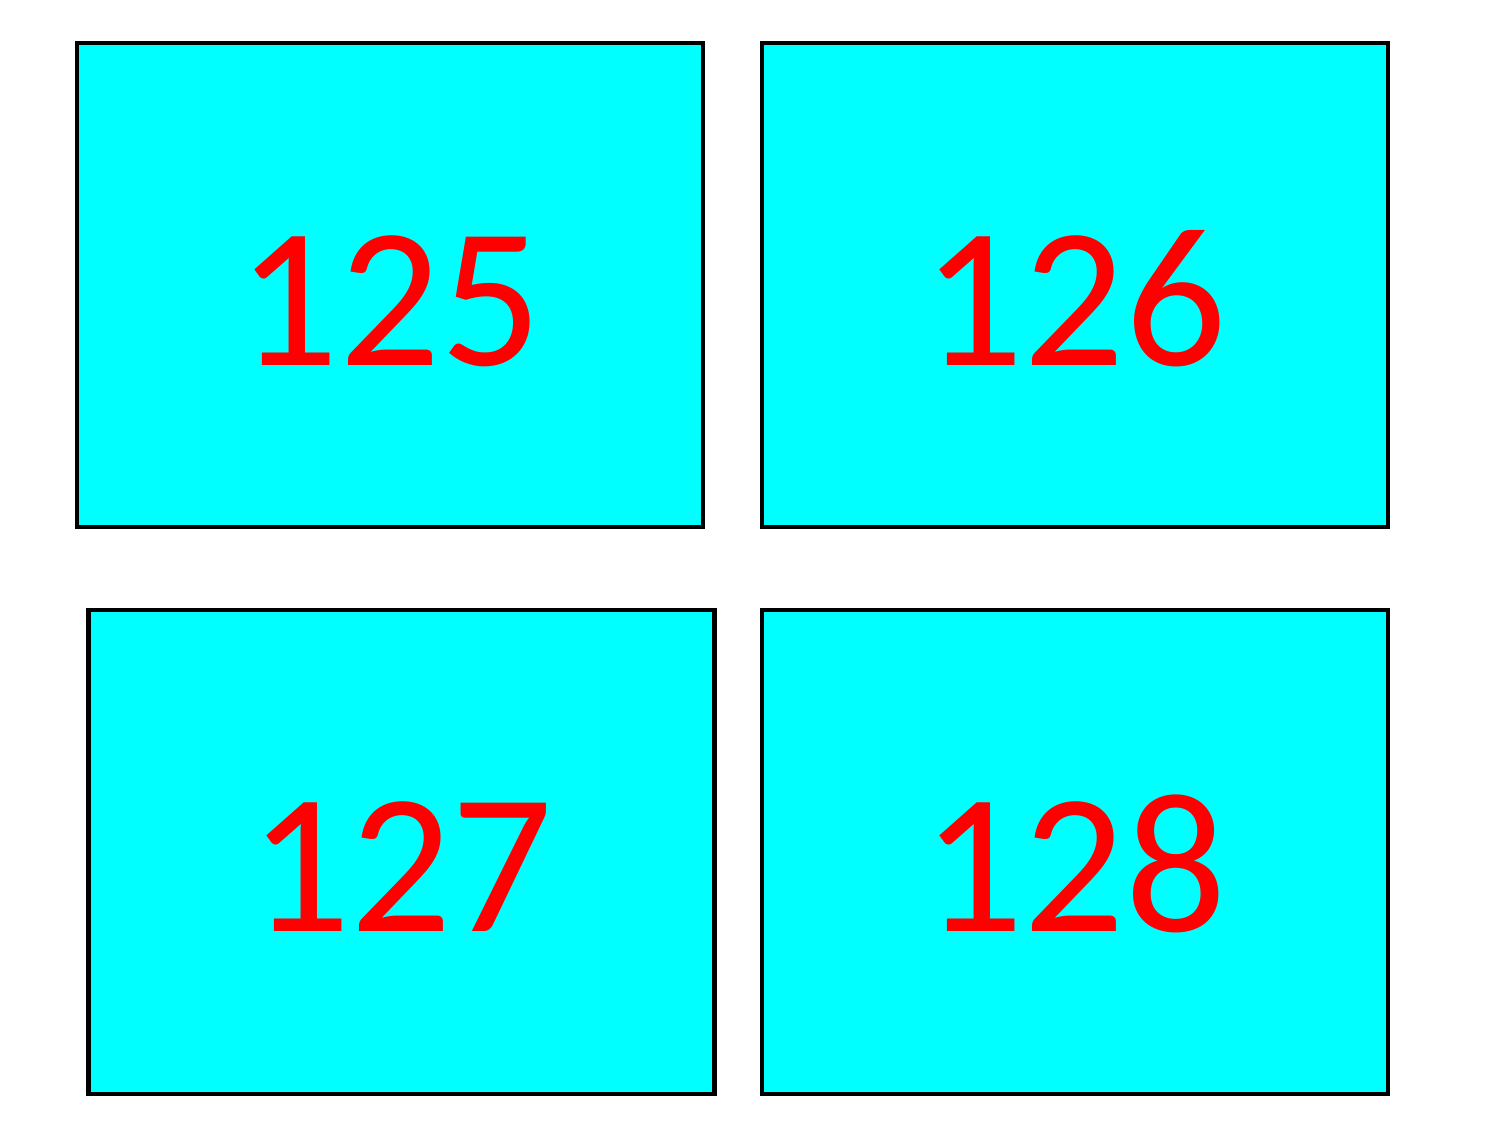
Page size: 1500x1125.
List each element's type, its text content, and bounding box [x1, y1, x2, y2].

text_box 125 [76, 42, 703, 528]
text_box 128 [761, 609, 1388, 1094]
text_box 126 [761, 42, 1388, 528]
text_box 127 [88, 609, 715, 1094]
